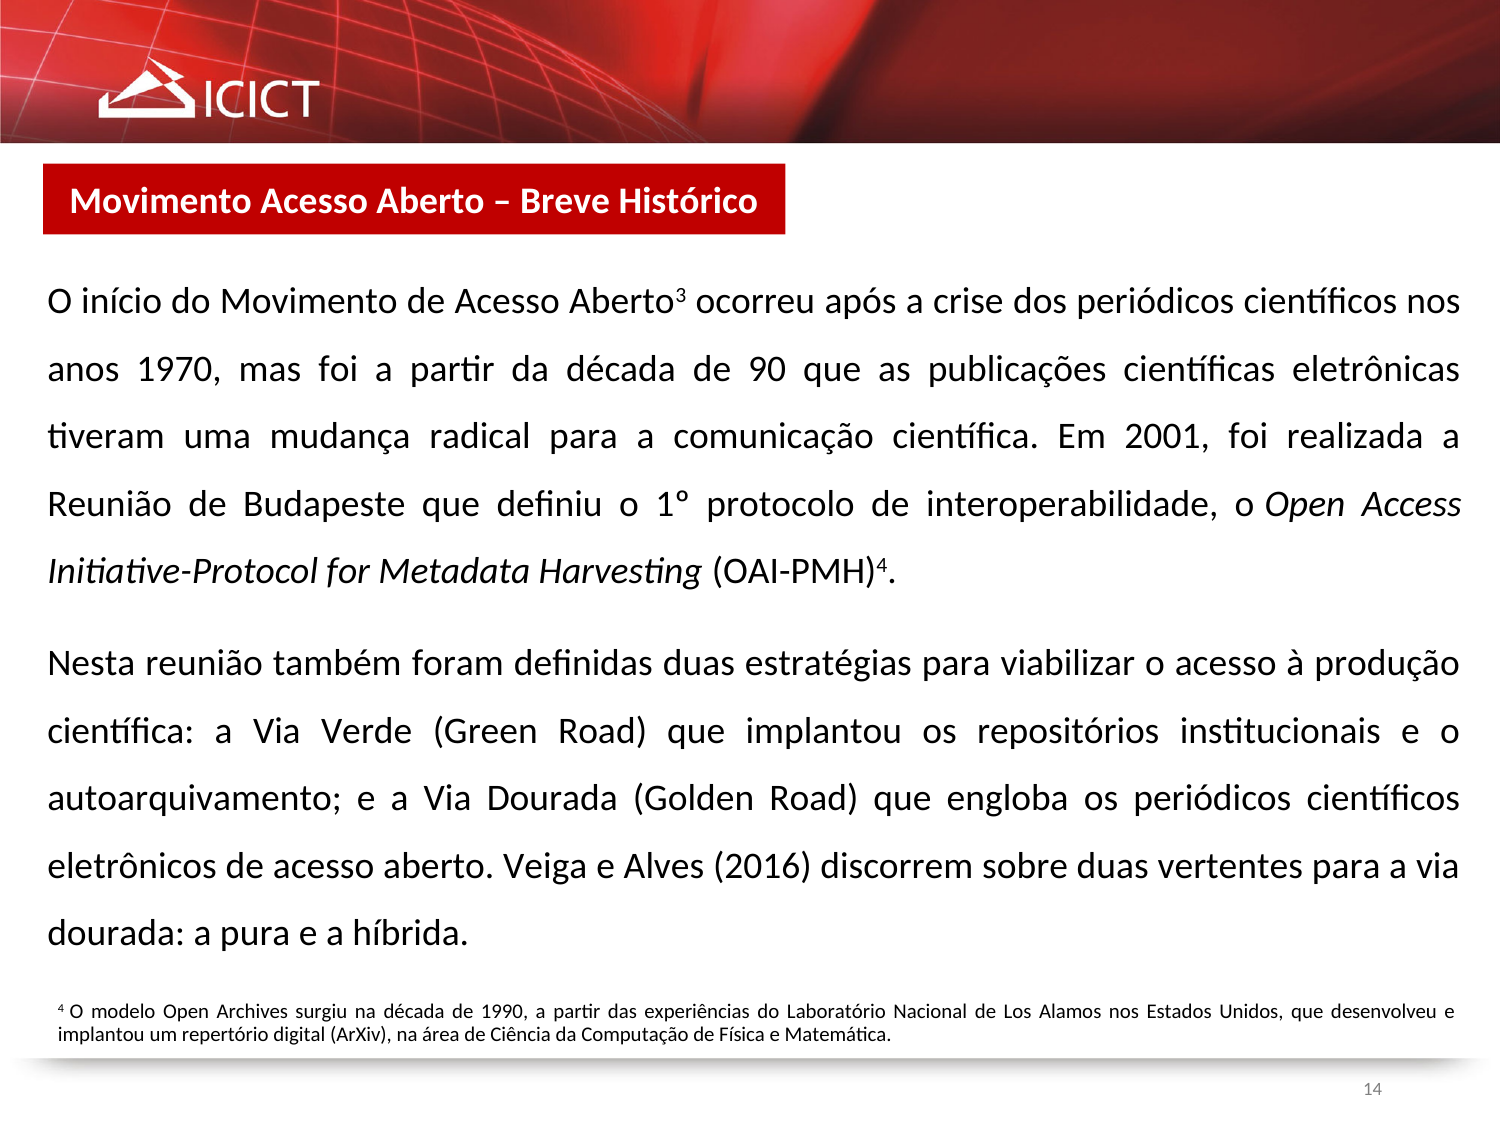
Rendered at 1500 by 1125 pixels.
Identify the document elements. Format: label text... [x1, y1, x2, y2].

text_box <número> [1059, 1057, 1397, 1118]
picture [0, 0, 1500, 1125]
text_box O início do Movimento de Acesso Aberto3 ocorreu após a crise dos periódicos científicos nos anos 1970, mas foi a partir da década de 90 que as publicações científicas eletrônicas tiveram uma mudança radical para a comunicação científica. Em 2001, foi realizada a Reunião de Budapeste que definiu o 1º protocolo de interoperabilidade, o Open Access Initiative-Protocol for Metadata Harvesting (OAI-PMH)4. Nesta reunião também foram definidas duas estratégias para viabilizar o acesso à produção científica: a Via Verde (Green Road) que implantou os repositórios institucionais e o autoarquivamento; e a Via Dourada (Golden Road) que engloba os periódicos científicos eletrônicos de acesso aberto. Veiga e Alves (2016) discorrem sobre duas vertentes para a via dourada: a pura e a híbrida. [32, 245, 1477, 962]
text_box 4 O modelo Open Archives surgiu na década de 1990, a partir das experiências do Laboratório Nacional de Los Alamos nos Estados Unidos, que desenvolveu e implantou um repertório digital (ArXiv), na área de Ciência da Computação de Física e Matemática. [43, 992, 1471, 1054]
text_box Movimento Acesso Aberto – Breve Histórico [43, 163, 786, 235]
